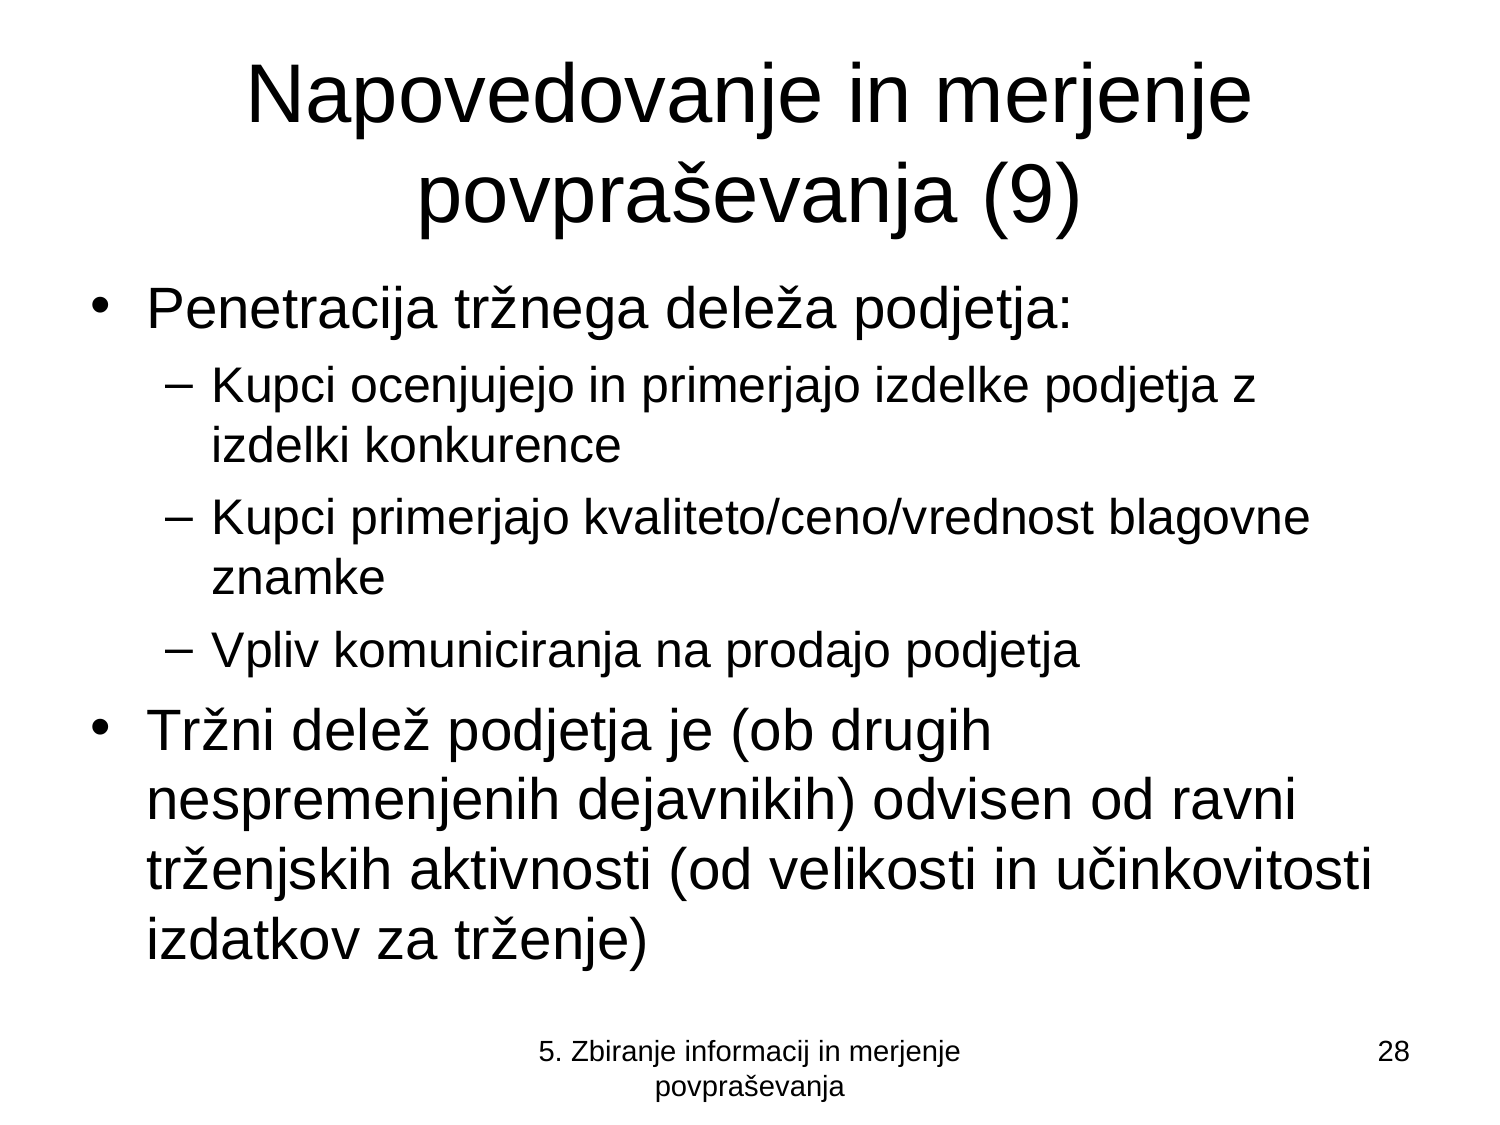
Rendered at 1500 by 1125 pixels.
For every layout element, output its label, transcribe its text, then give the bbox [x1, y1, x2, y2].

title Napovedovanje in merjenje povpraševanja (9) [75, 31, 1426, 247]
text_box 5. Zbiranje informacij in merjenje povpraševanja [512, 1024, 988, 1103]
text_box <number> [1074, 1024, 1426, 1103]
list Penetracija tržnega deleža podjetja: Kupci ocenjujejo in primerjajo izdelke podjetja z izdelki konkurence Kupci primerjajo kvaliteto/ceno/vrednost blagovne znamke Vpliv komuniciranja na prodajo podjetja Tržni delež podjetja je (ob drugih nespremenjenih dejavnikih) odvisen od ravni trženjskih aktivnosti (od velikosti in učinkovitosti izdatkov za trženje) [75, 262, 1426, 1006]
